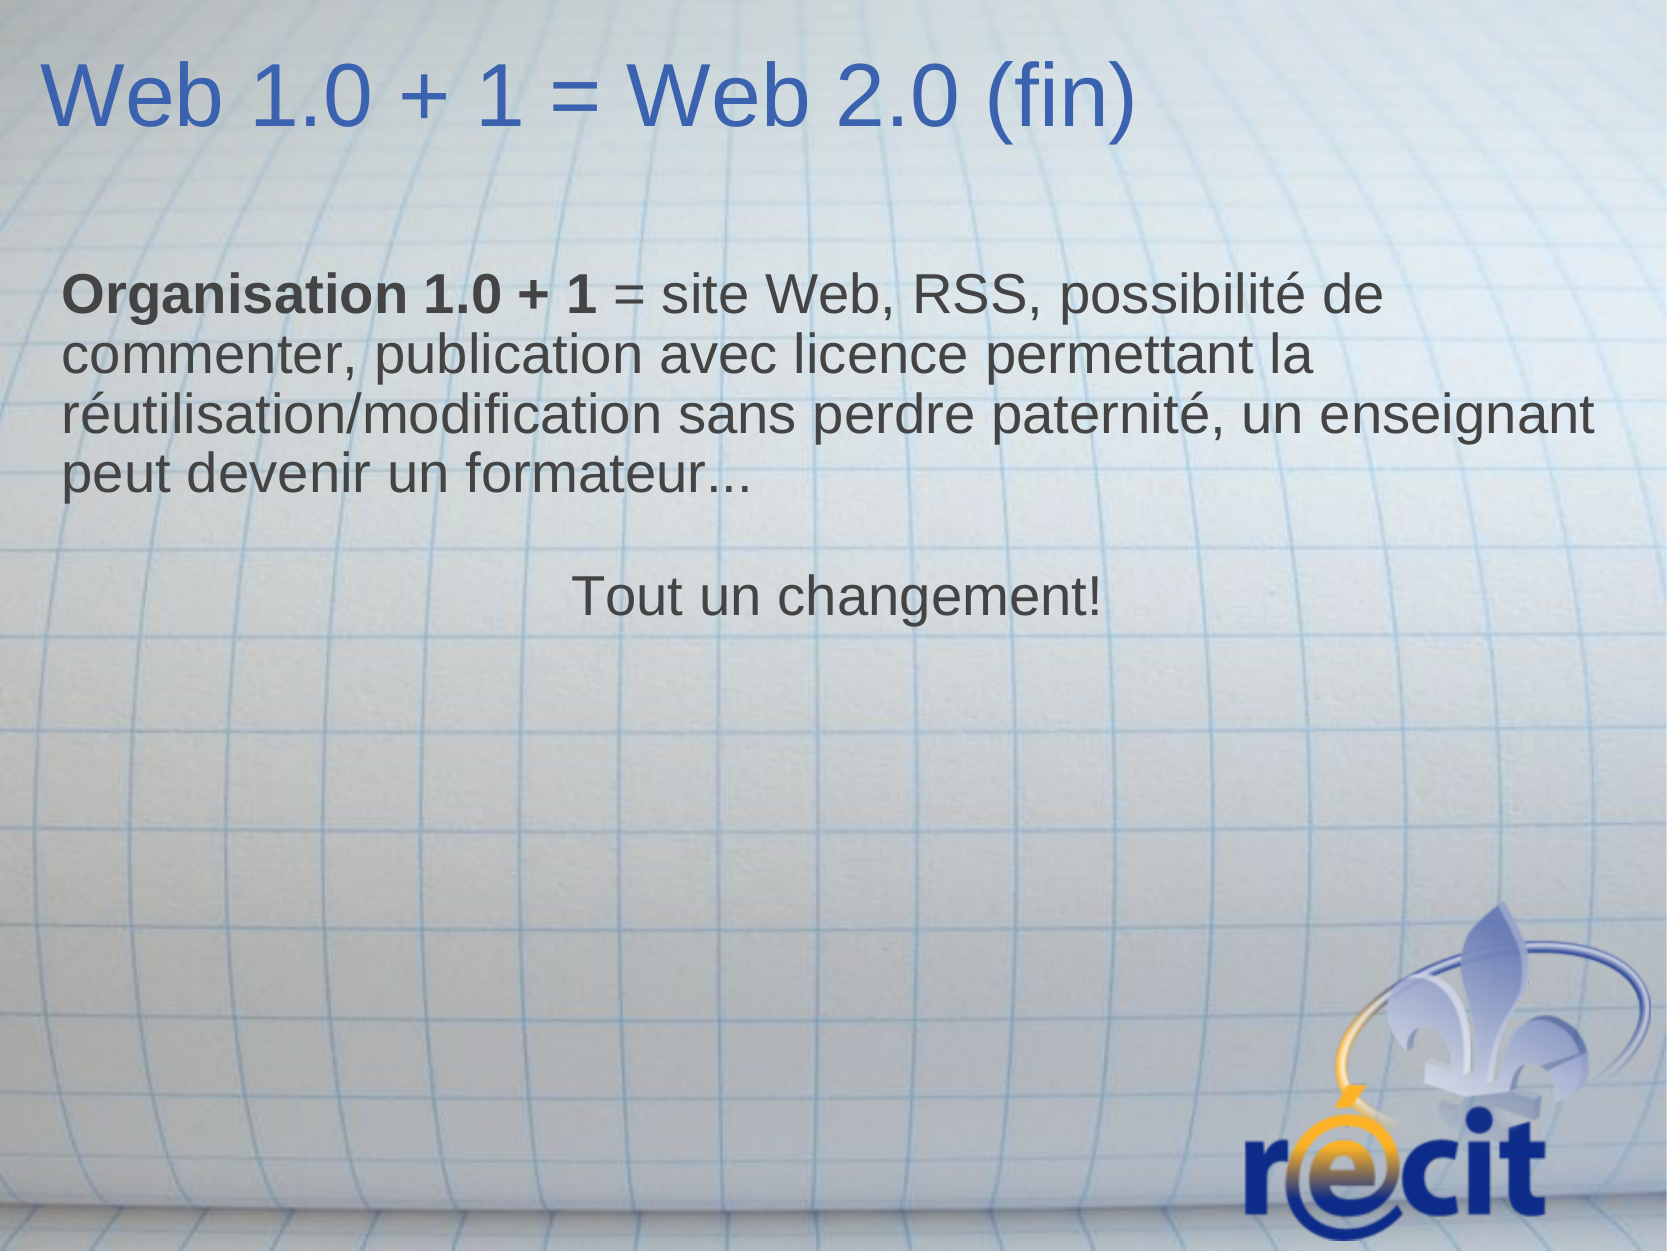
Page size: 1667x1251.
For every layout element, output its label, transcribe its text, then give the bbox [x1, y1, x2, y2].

list Organisation 1.0 + 1 = site Web, RSS, possibilité de commenter, publication avec licence permettant la réutilisation/modification sans perdre paternité, un enseignant peut devenir un formateur... Tout un changement! [61, 265, 1613, 952]
picture [0, 0, 1667, 1251]
title Web 1.0 + 1 = Web 2.0 (fin)‏ [40, 50, 1627, 201]
